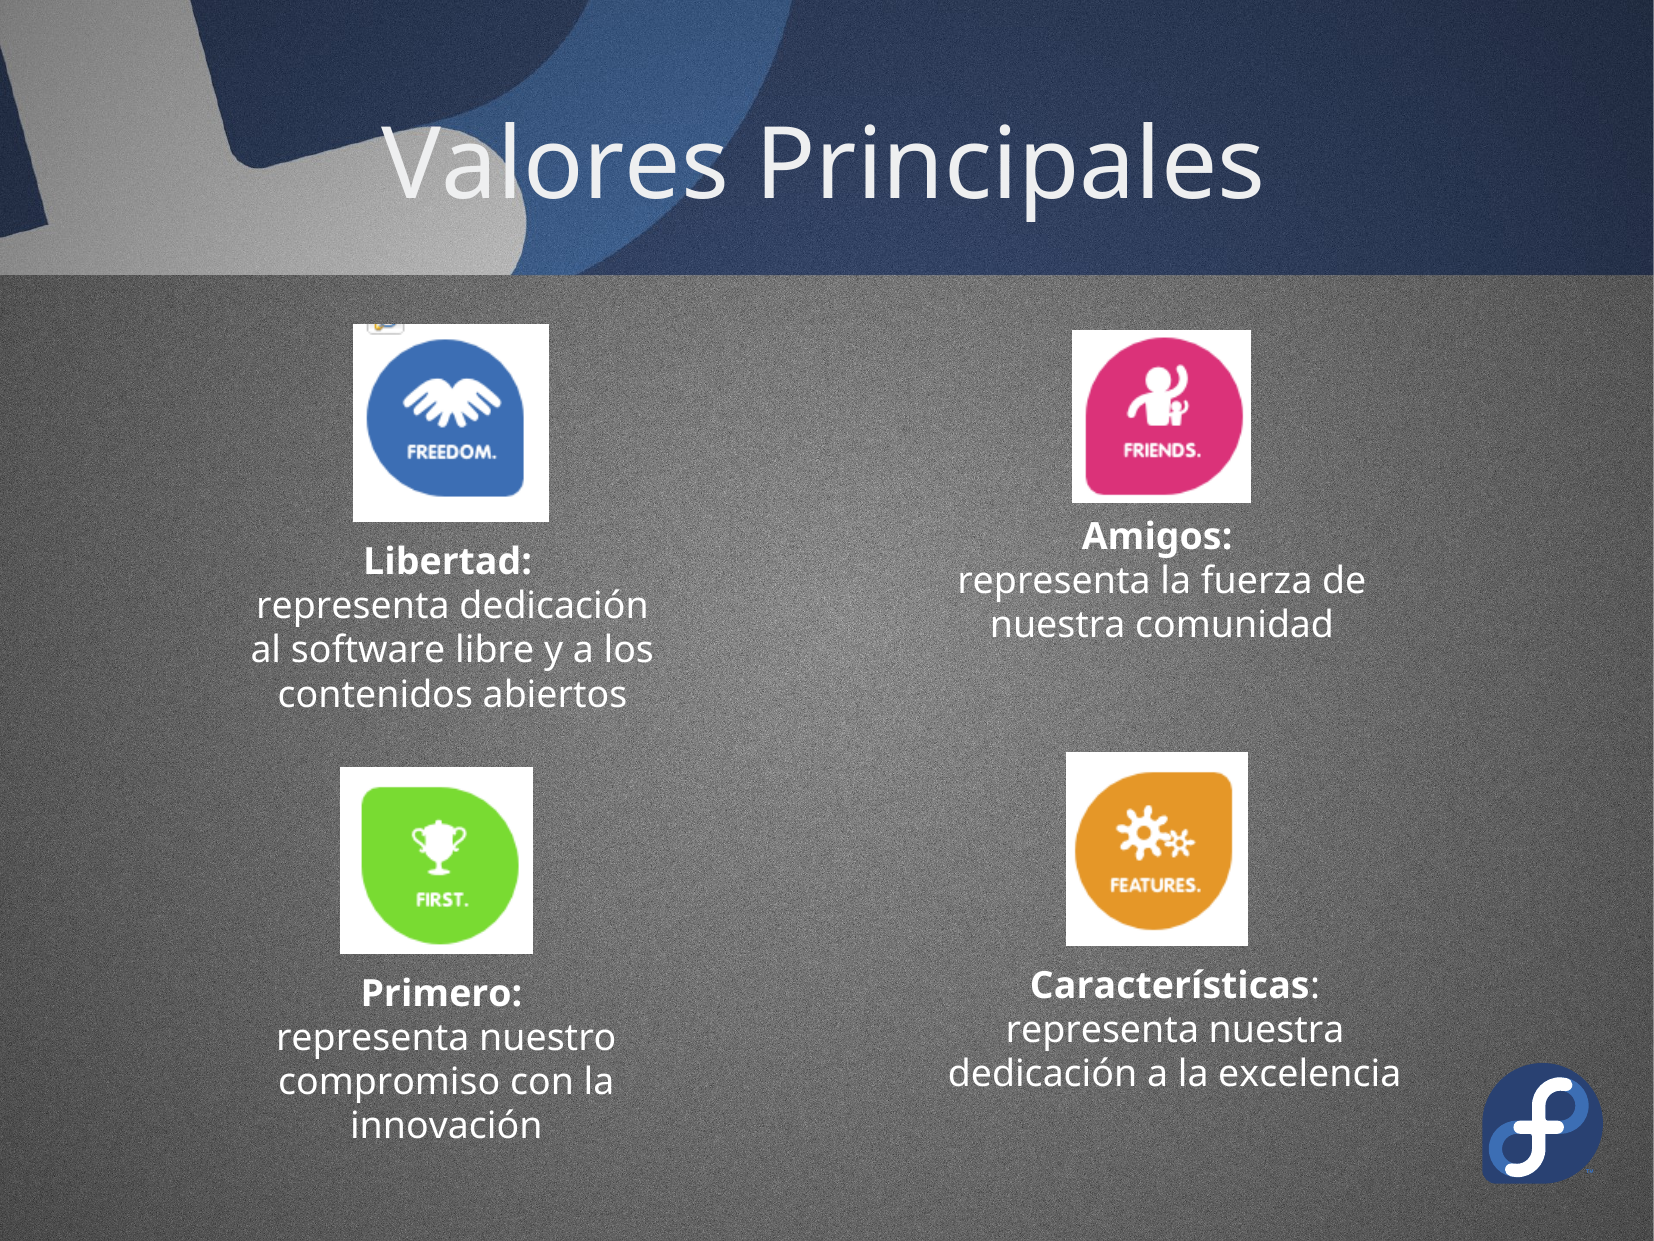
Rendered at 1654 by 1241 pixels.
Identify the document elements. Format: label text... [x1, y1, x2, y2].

text_box Primero: representa nuestro compromiso con la innovación [224, 963, 668, 1153]
text_box Amigos: representa la fuerza de nuestra comunidad [940, 506, 1384, 696]
text_box Características: representa nuestra dedicación a la excelencia [923, 955, 1427, 1145]
text_box Valores Principales [86, 59, 1563, 266]
picture [0, 0, 1654, 1241]
text_box Libertad: representa dedicación al software libre y a los contenidos abiertos [231, 531, 675, 768]
